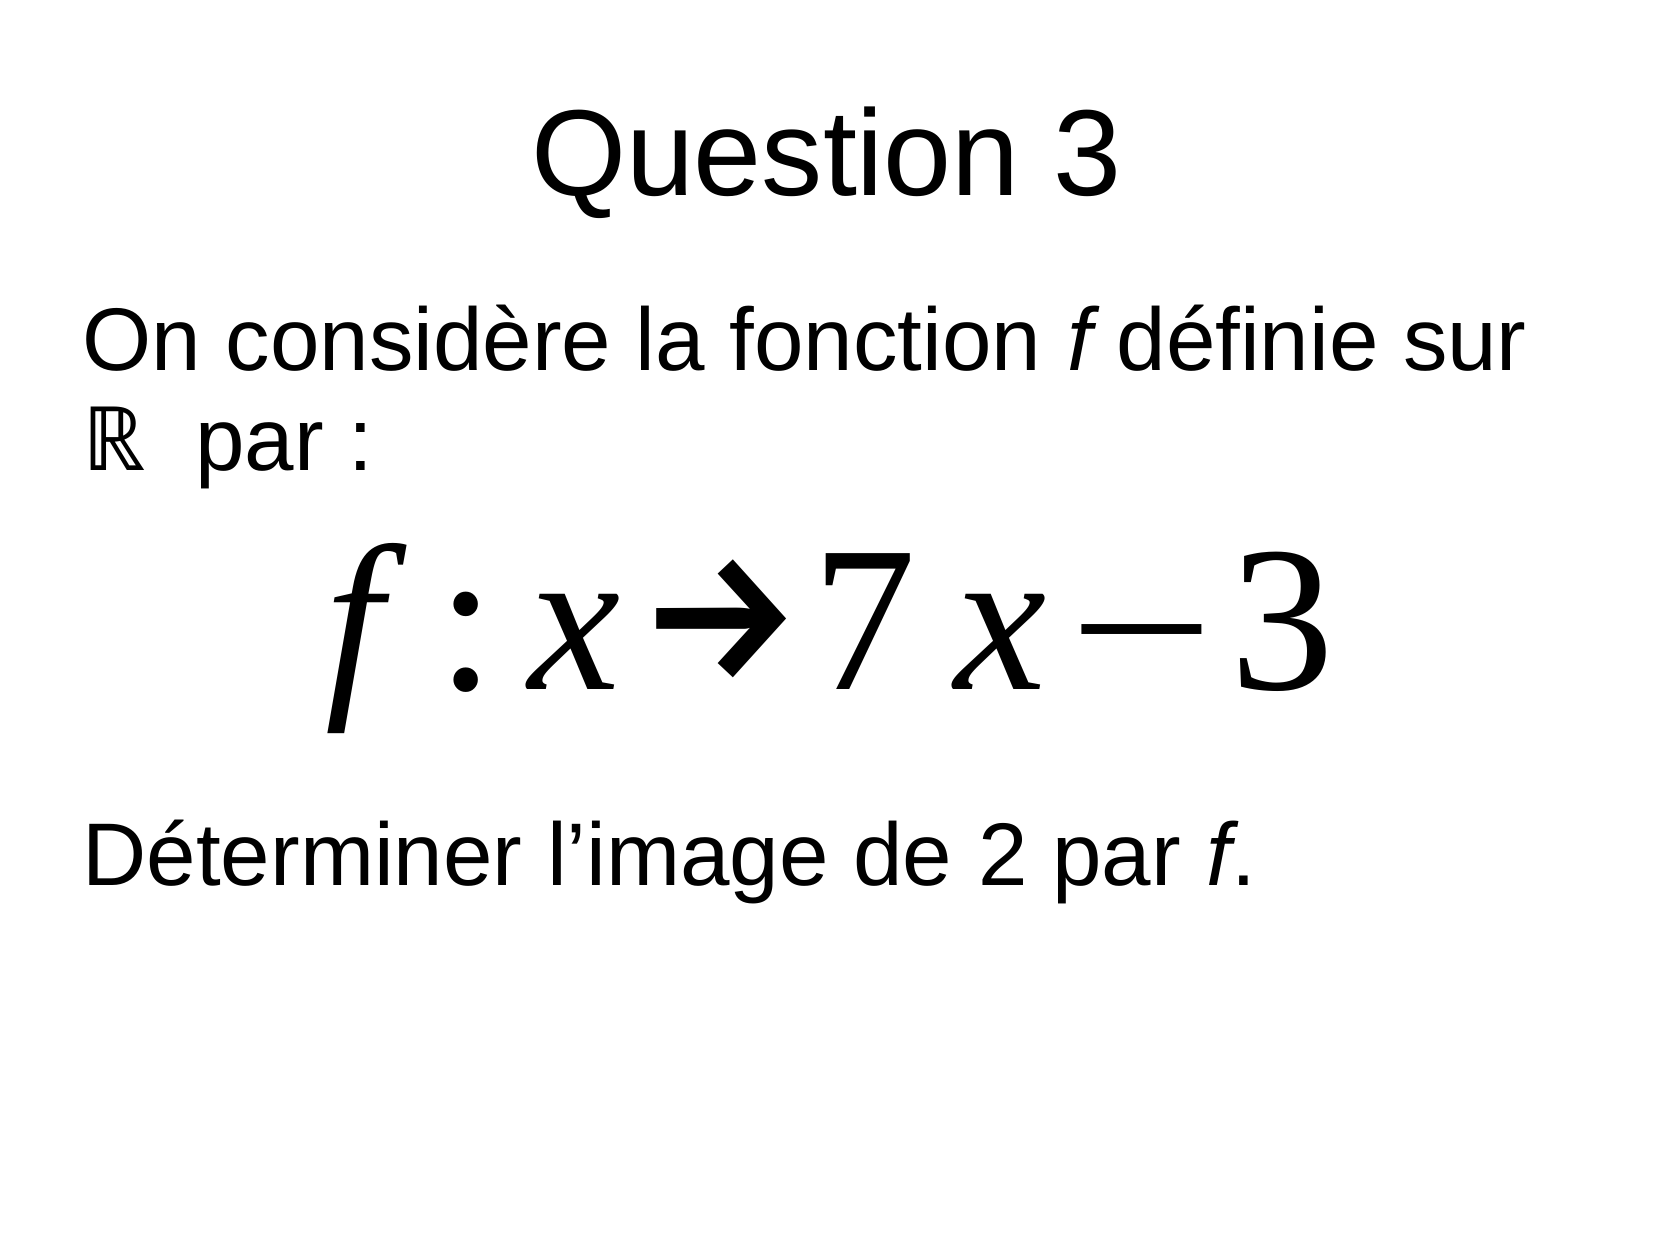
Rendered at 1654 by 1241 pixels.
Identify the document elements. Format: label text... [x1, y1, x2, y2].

list On considère la fonction f définie sur ℝ par : Déterminer l’image de 2 par f. [82, 290, 1571, 1010]
chart [311, 505, 1343, 736]
title Question 3 [82, 49, 1571, 257]
